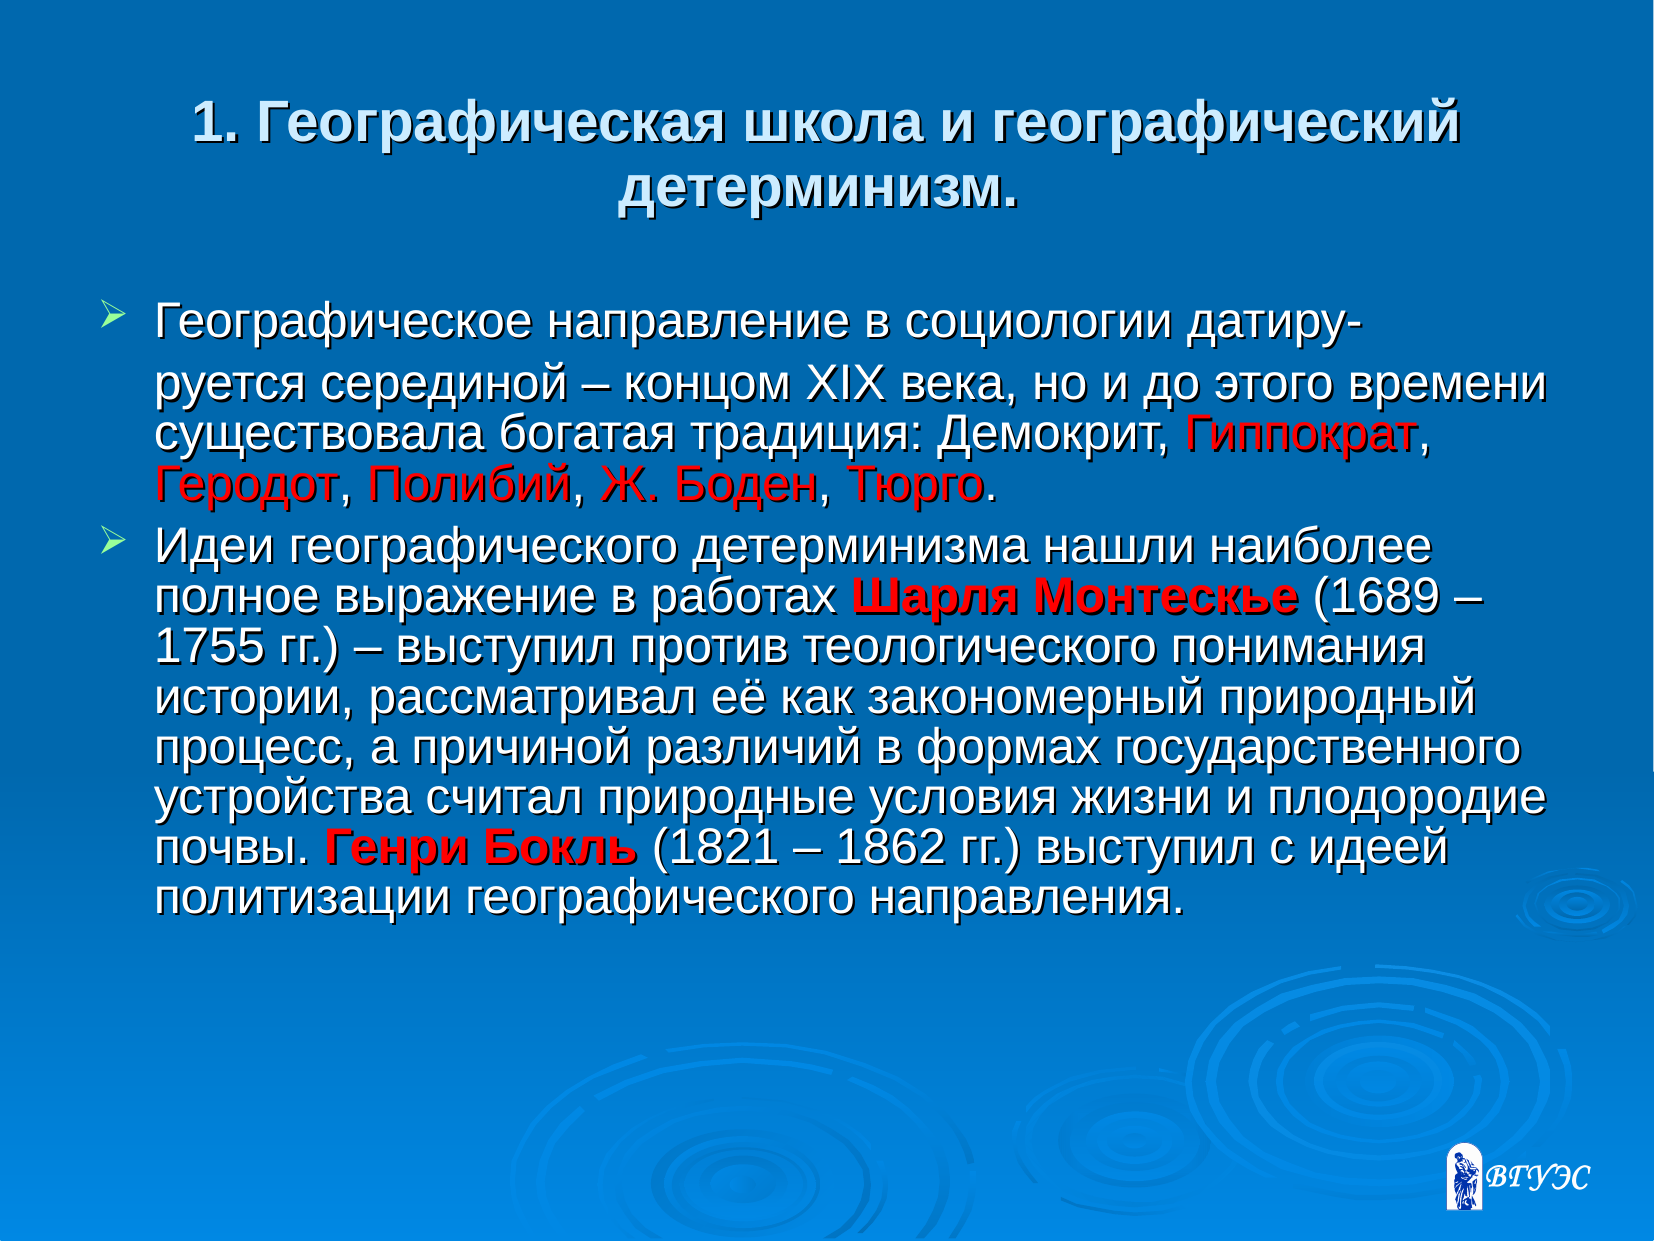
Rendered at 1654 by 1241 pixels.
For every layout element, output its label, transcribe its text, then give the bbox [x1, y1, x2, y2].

title 1. Географическая школа и географический детерминизм. [82, 50, 1571, 257]
picture [1446, 1142, 1592, 1211]
list Географическое направление в социологии датиру- руется серединой – концом XIX века, но и до этого времени существовала богатая традиция: Демокрит, Гиппократ, Геродот, Полибий, Ж. Боден, Тюрго. Идеи географического детерминизма нашли наиболее полное выражение в работах Шарля Монтескье (1689 – 1755 гг.) – выступил против теологического понимания истории, рассматривал её как закономерный природный процесс, а причиной различий в формах государственного устройства считал природные условия жизни и плодородие почвы. Генри Бокль (1821 – 1862 гг.) выступил с идеей политизации географического направления. [82, 289, 1571, 1108]
